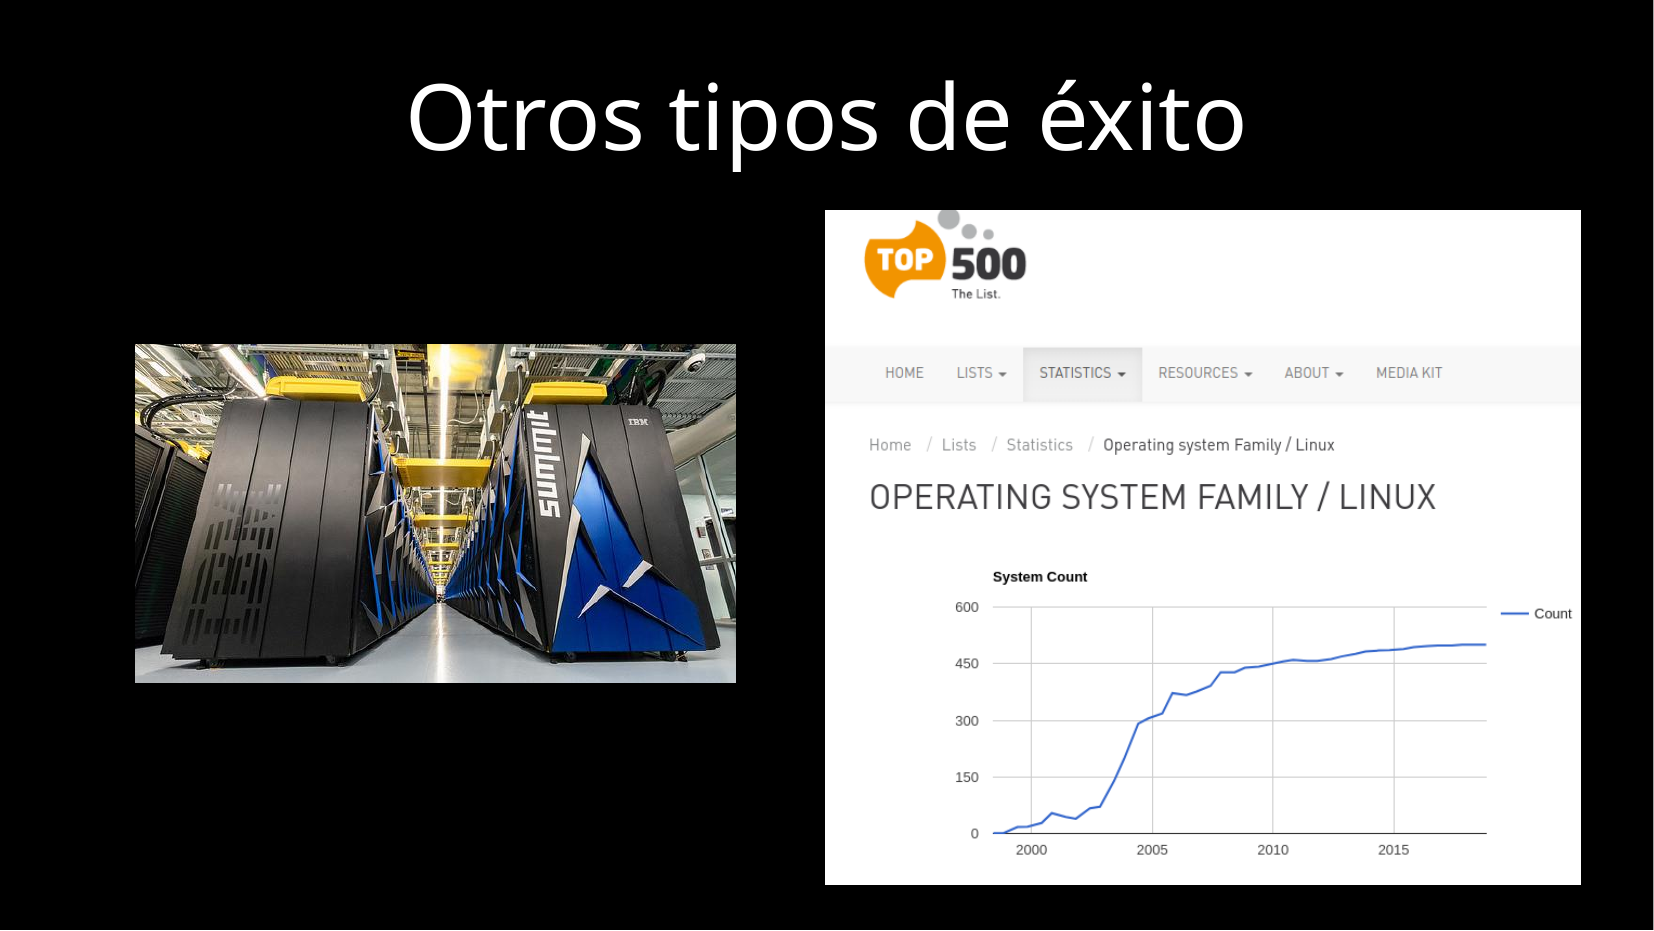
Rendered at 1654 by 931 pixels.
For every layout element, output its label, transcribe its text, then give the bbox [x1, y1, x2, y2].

title Otros tipos de éxito [82, 37, 1571, 193]
picture [825, 210, 1581, 886]
picture [135, 344, 736, 683]
